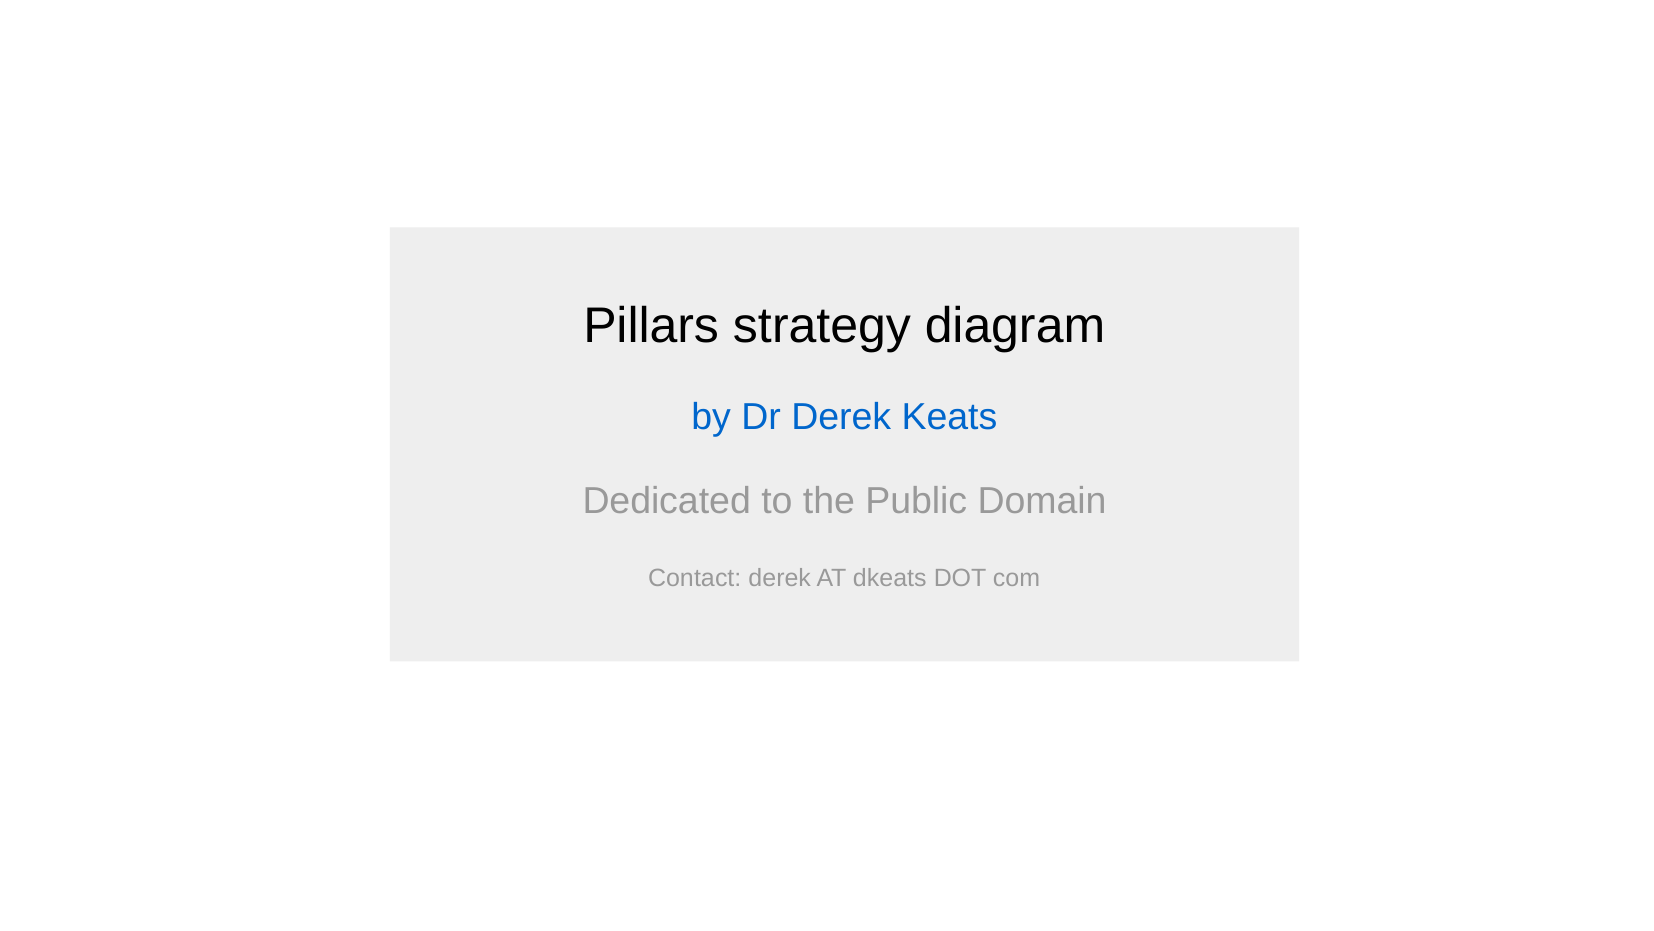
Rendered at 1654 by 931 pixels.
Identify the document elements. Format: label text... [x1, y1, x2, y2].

text_box Pillars strategy diagram by Dr Derek Keats Dedicated to the Public Domain Contact: derek AT dkeats DOT com [389, 227, 1300, 662]
